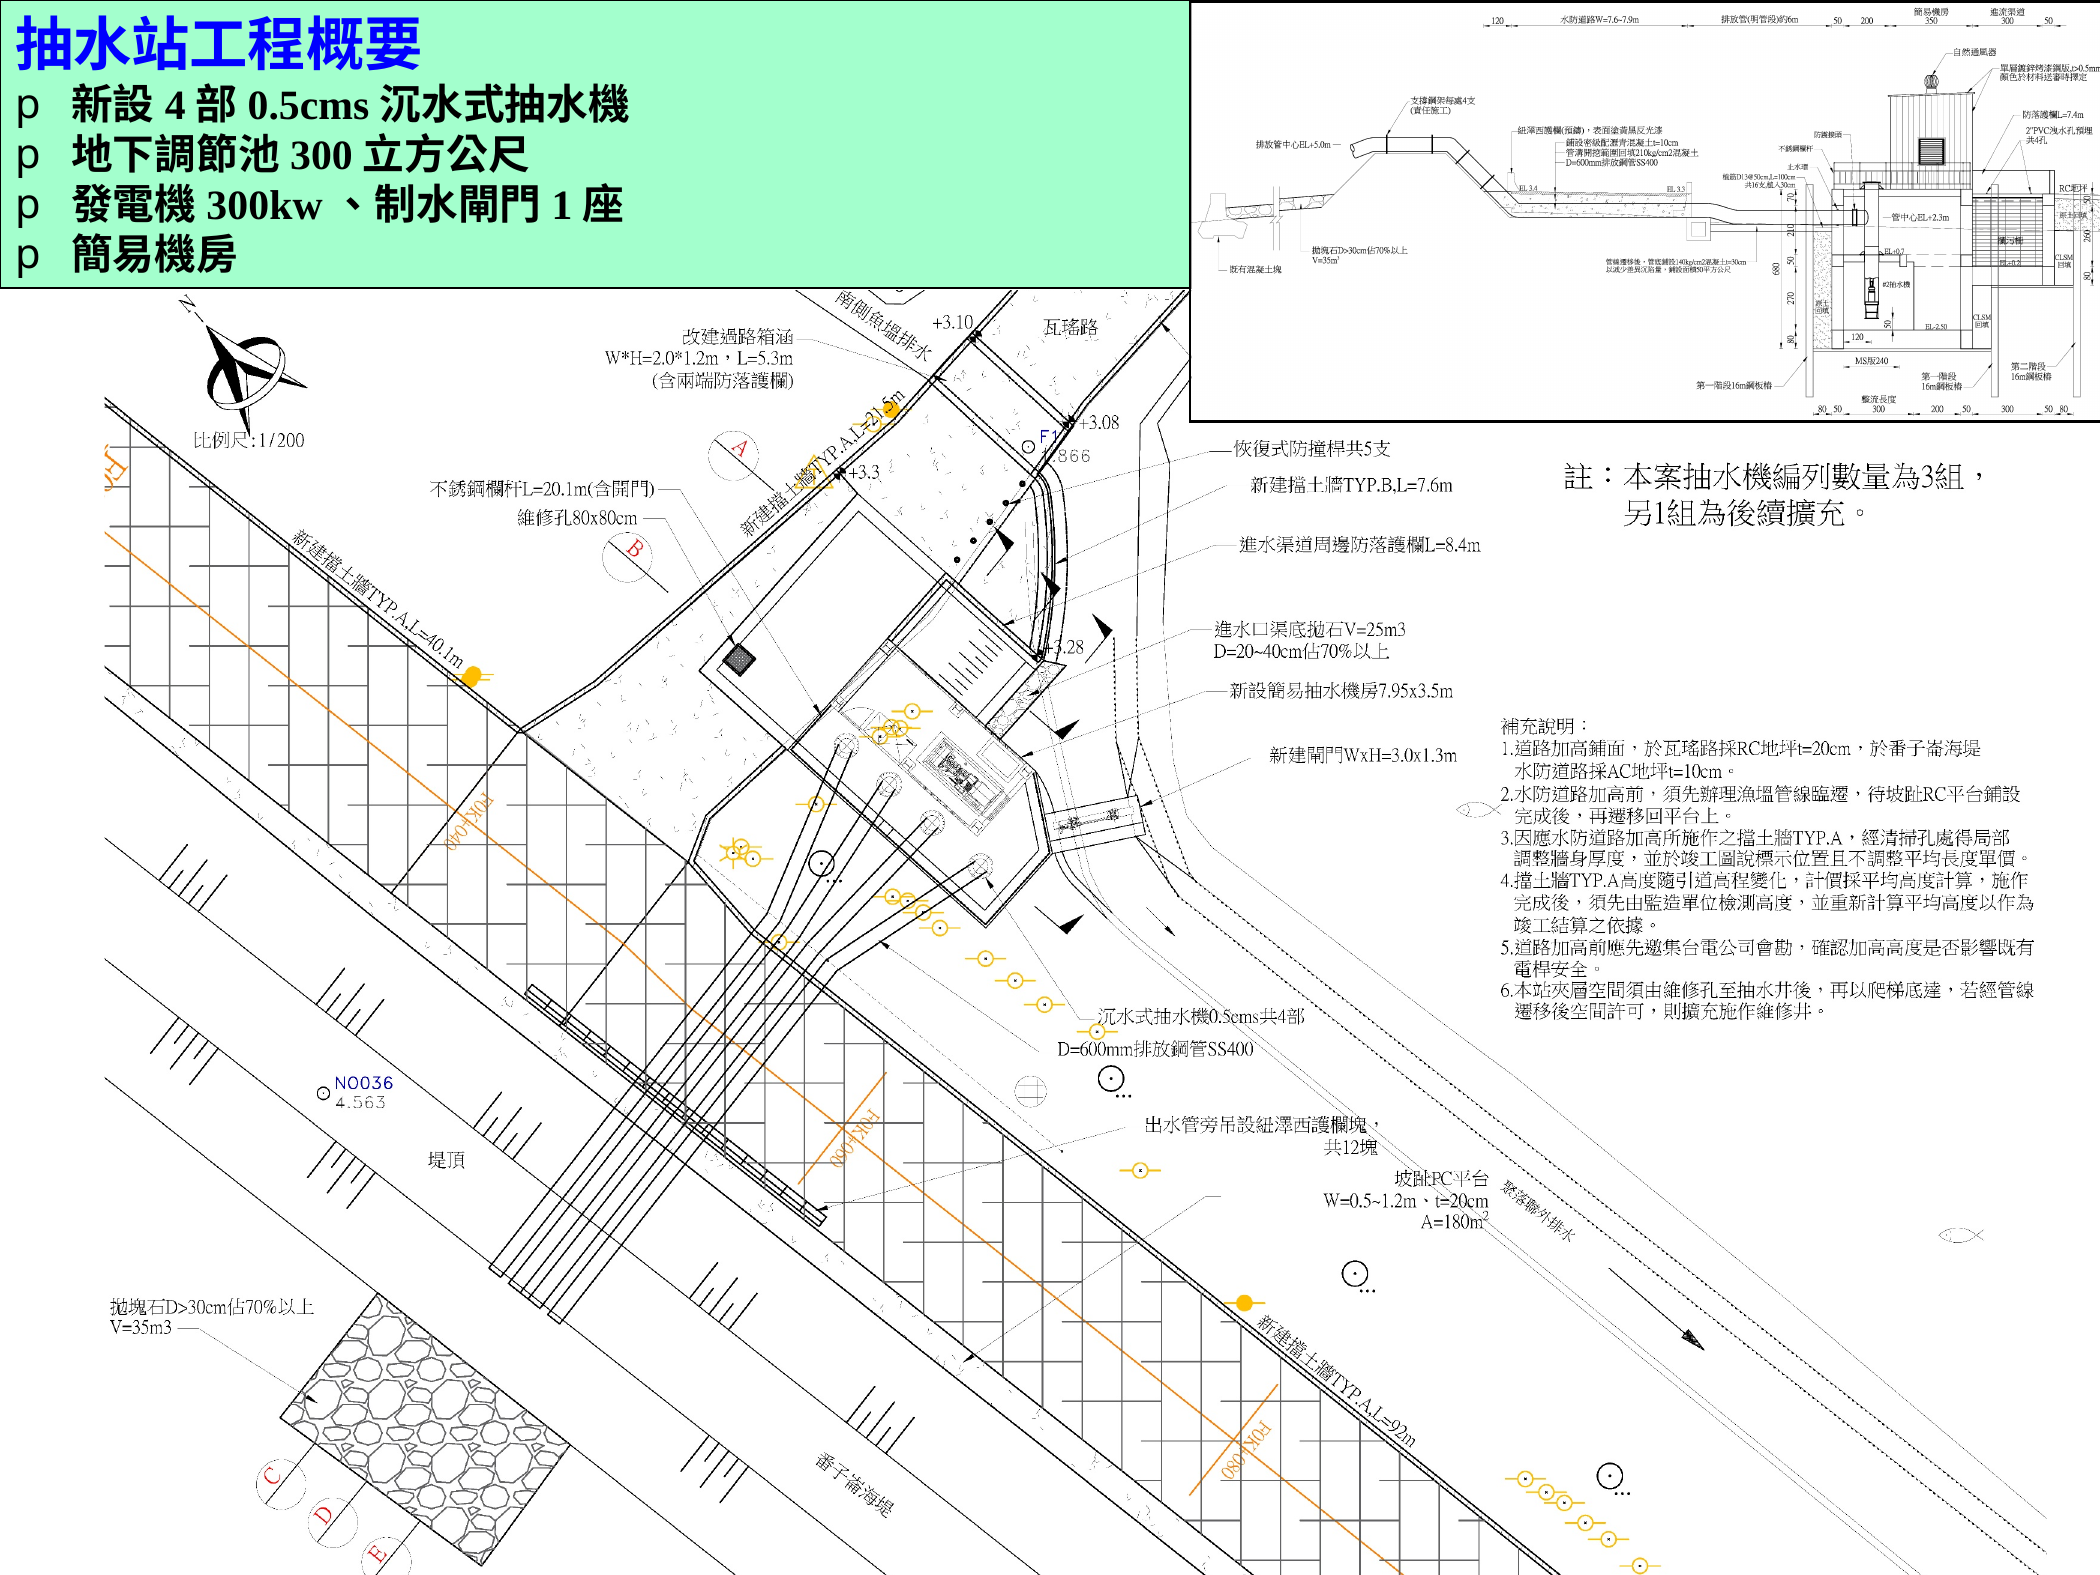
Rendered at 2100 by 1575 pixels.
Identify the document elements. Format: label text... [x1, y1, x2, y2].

text_box 抽水站工程概要 新設4部0.5cms沉水式抽水機 地下調節池300立方公尺 發電機300kw、制水閘門1座 簡易機房 [0, 0, 1189, 288]
picture [104, 290, 2047, 1575]
picture [1191, 2, 2100, 421]
